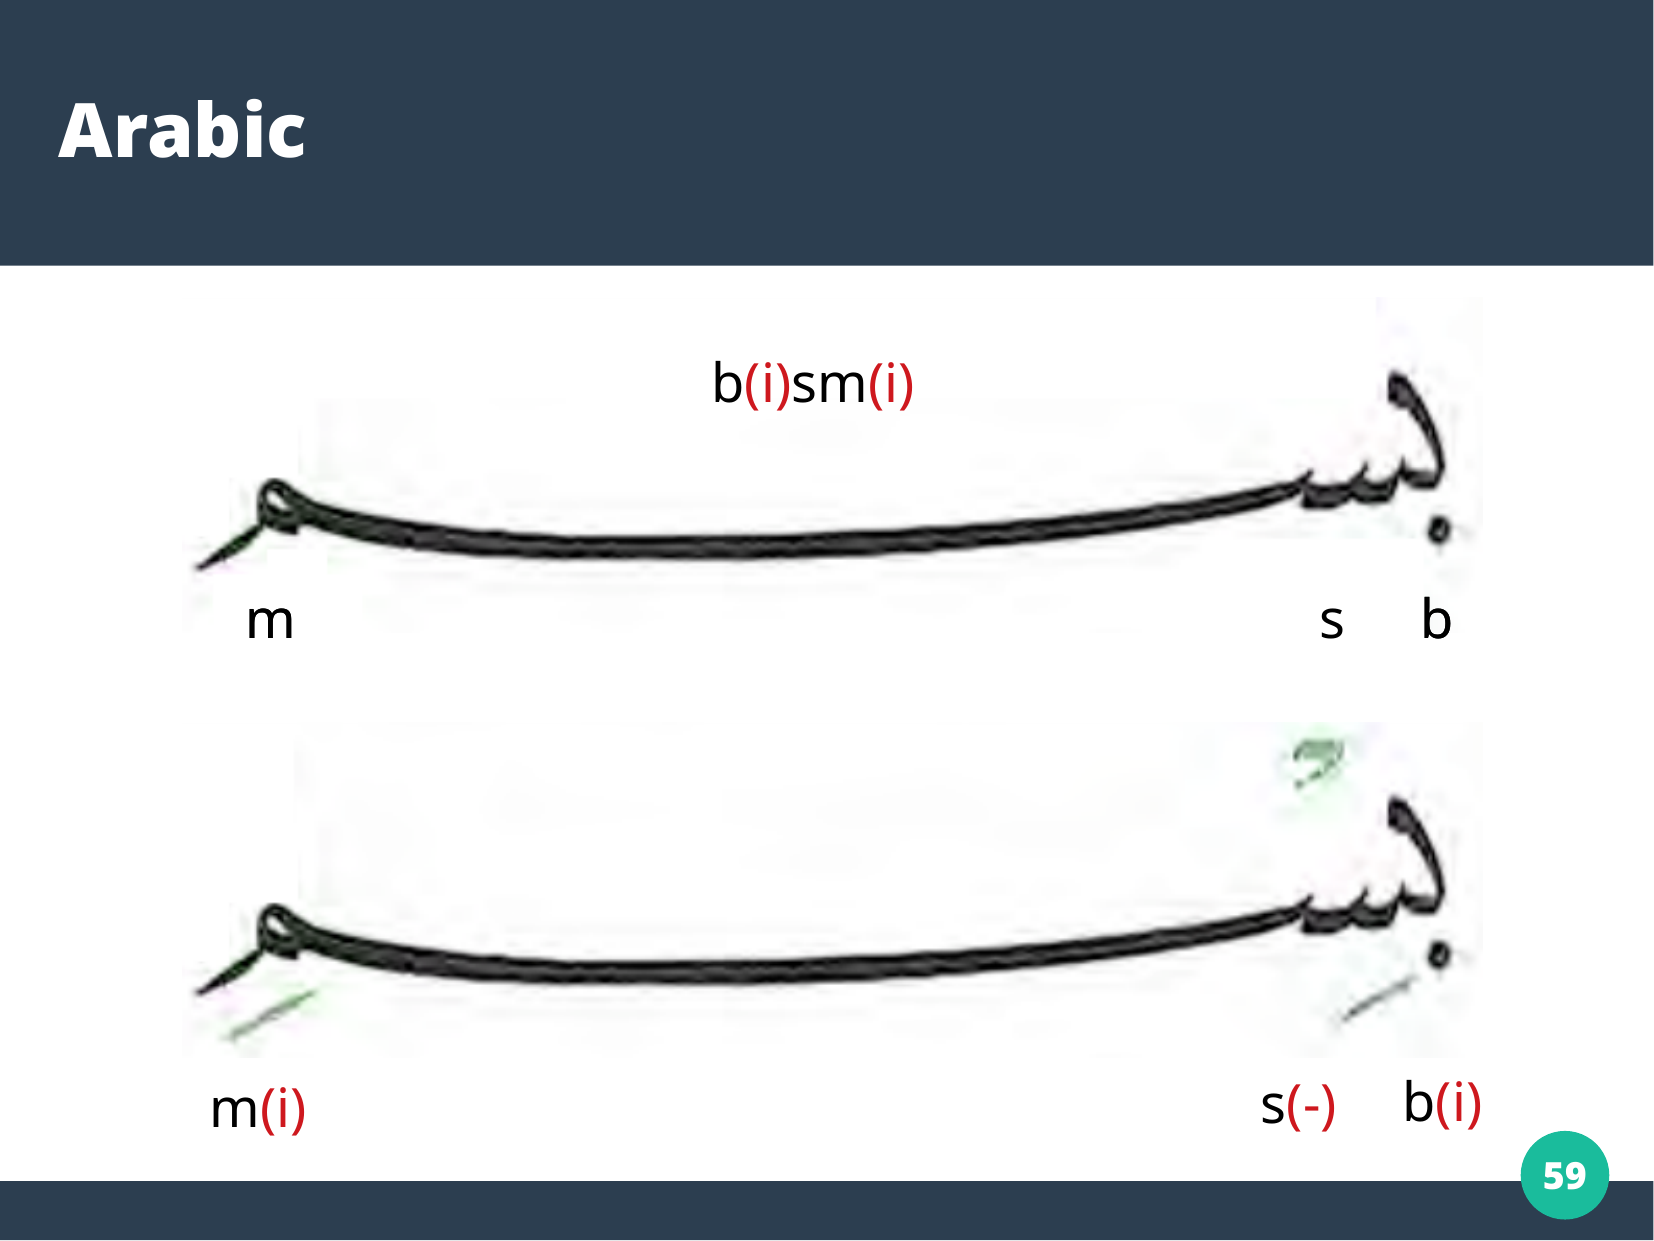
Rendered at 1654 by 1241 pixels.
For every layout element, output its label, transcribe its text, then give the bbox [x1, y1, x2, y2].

picture [182, 297, 1483, 633]
text_box m(i) [194, 1061, 343, 1146]
text_box s [1305, 572, 1365, 651]
text_box b(i) [1387, 1056, 1518, 1146]
title Arabic [59, 49, 1595, 207]
text_box b(i)sm(i) [696, 336, 993, 438]
text_box b [1405, 572, 1465, 651]
picture [182, 722, 1483, 1058]
text_box s(-) [1246, 1057, 1388, 1146]
text_box m [230, 572, 308, 651]
